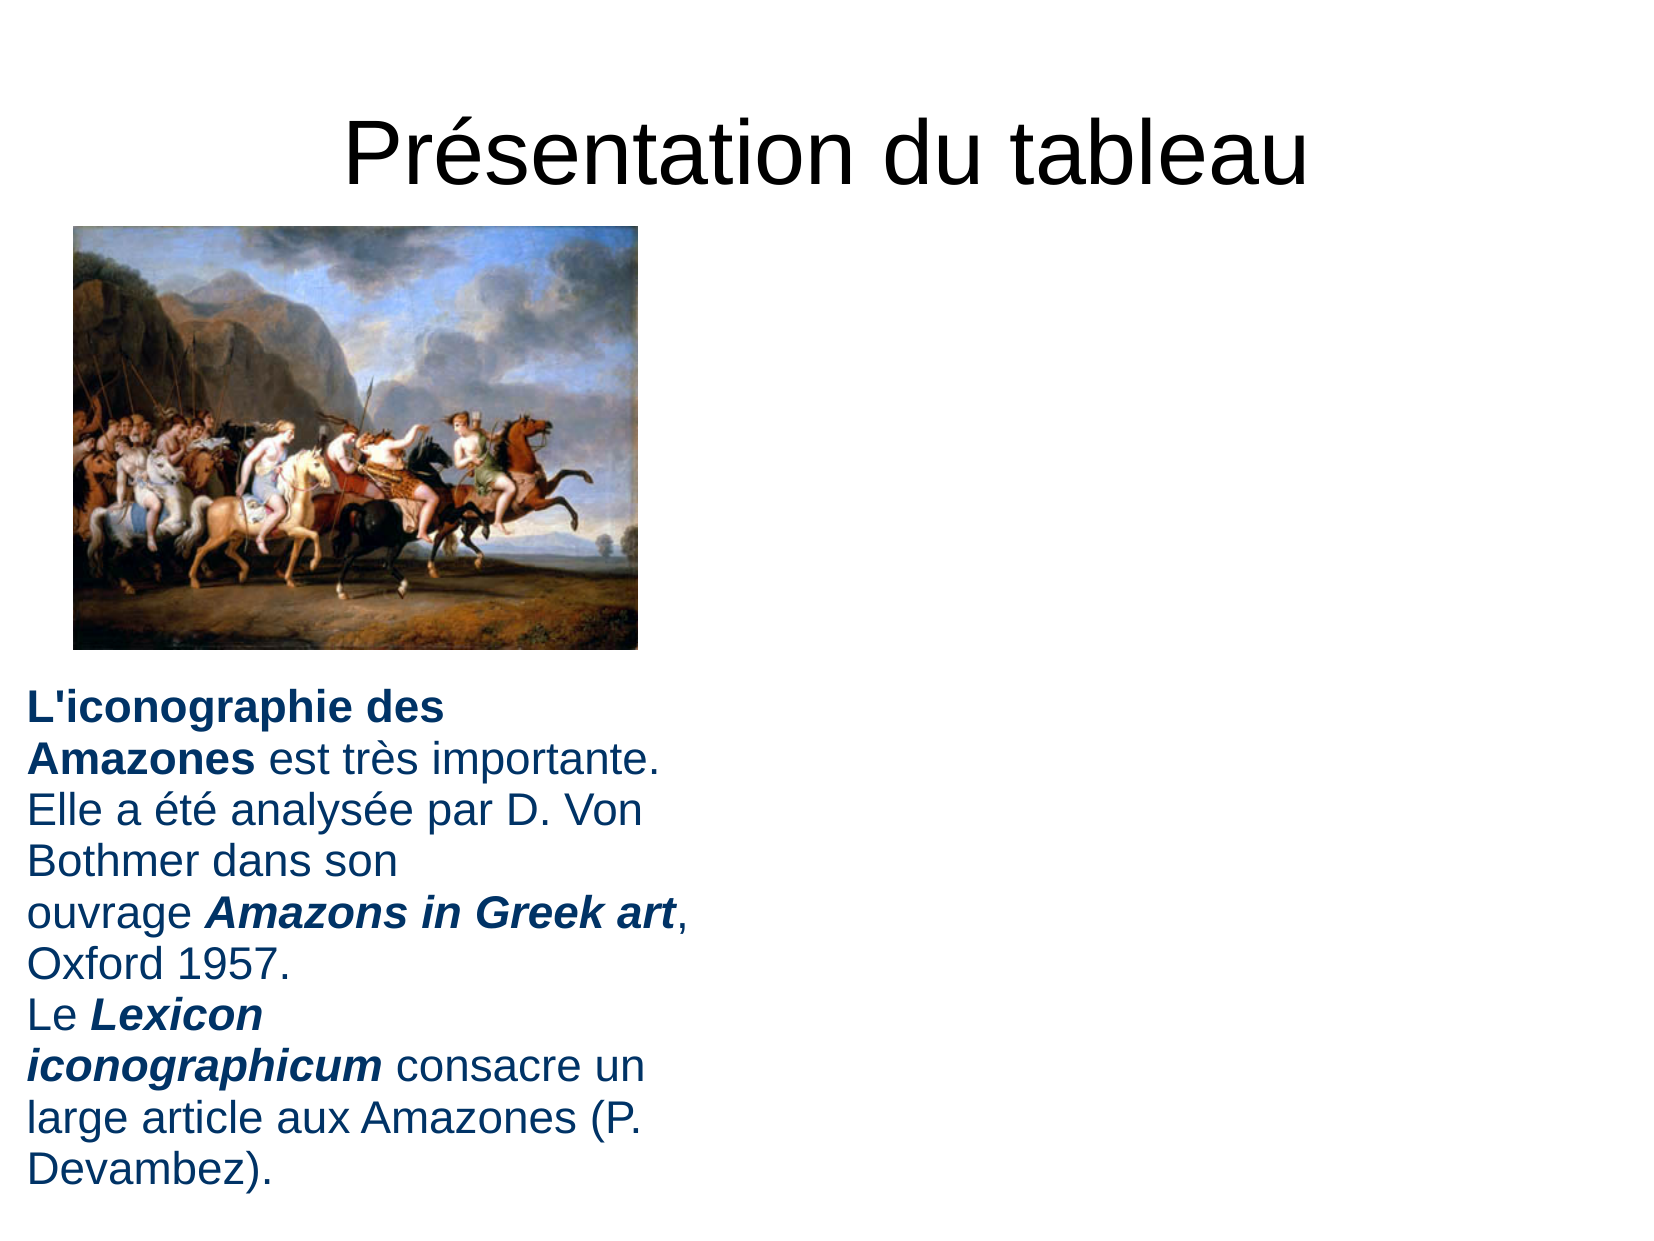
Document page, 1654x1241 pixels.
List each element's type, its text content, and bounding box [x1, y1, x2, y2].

title Présentation du tableau [82, 49, 1571, 257]
text_box L'iconographie des Amazones est très importante. Elle a été analysée par D. Von Bothmer dans son ouvrage Amazons in Greek art, Oxford 1957. Le Lexicon iconographicum consacre un large article aux Amazones (P. Devambez). [11, 674, 733, 1205]
picture [73, 226, 638, 650]
